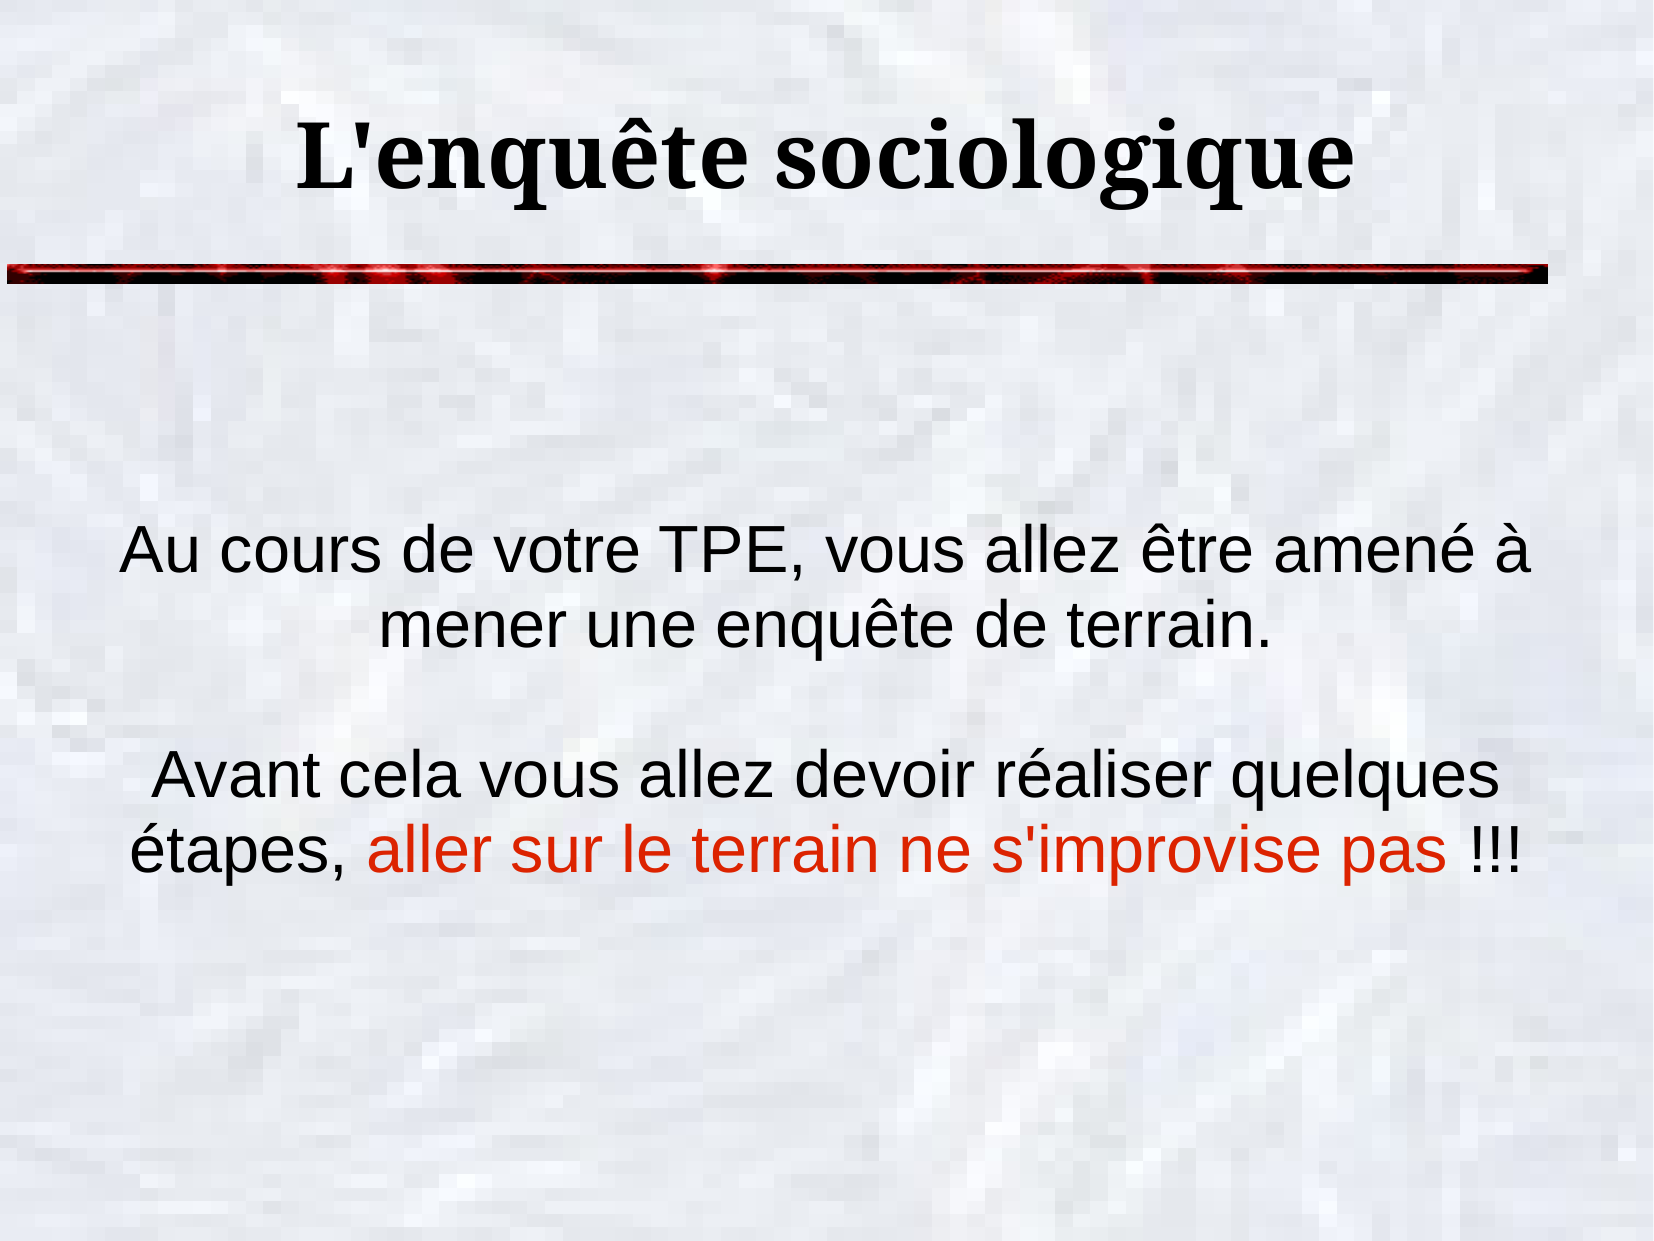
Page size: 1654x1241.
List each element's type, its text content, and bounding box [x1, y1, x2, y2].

picture [0, 0, 1654, 1241]
subtitle Au cours de votre TPE, vous allez être amené à mener une enquête de terrain. Avant cela vous allez devoir réaliser quelques étapes, aller sur le terrain ne s'improvise pas !!! [82, 290, 1571, 1109]
title L'enquête sociologique [82, 49, 1571, 257]
